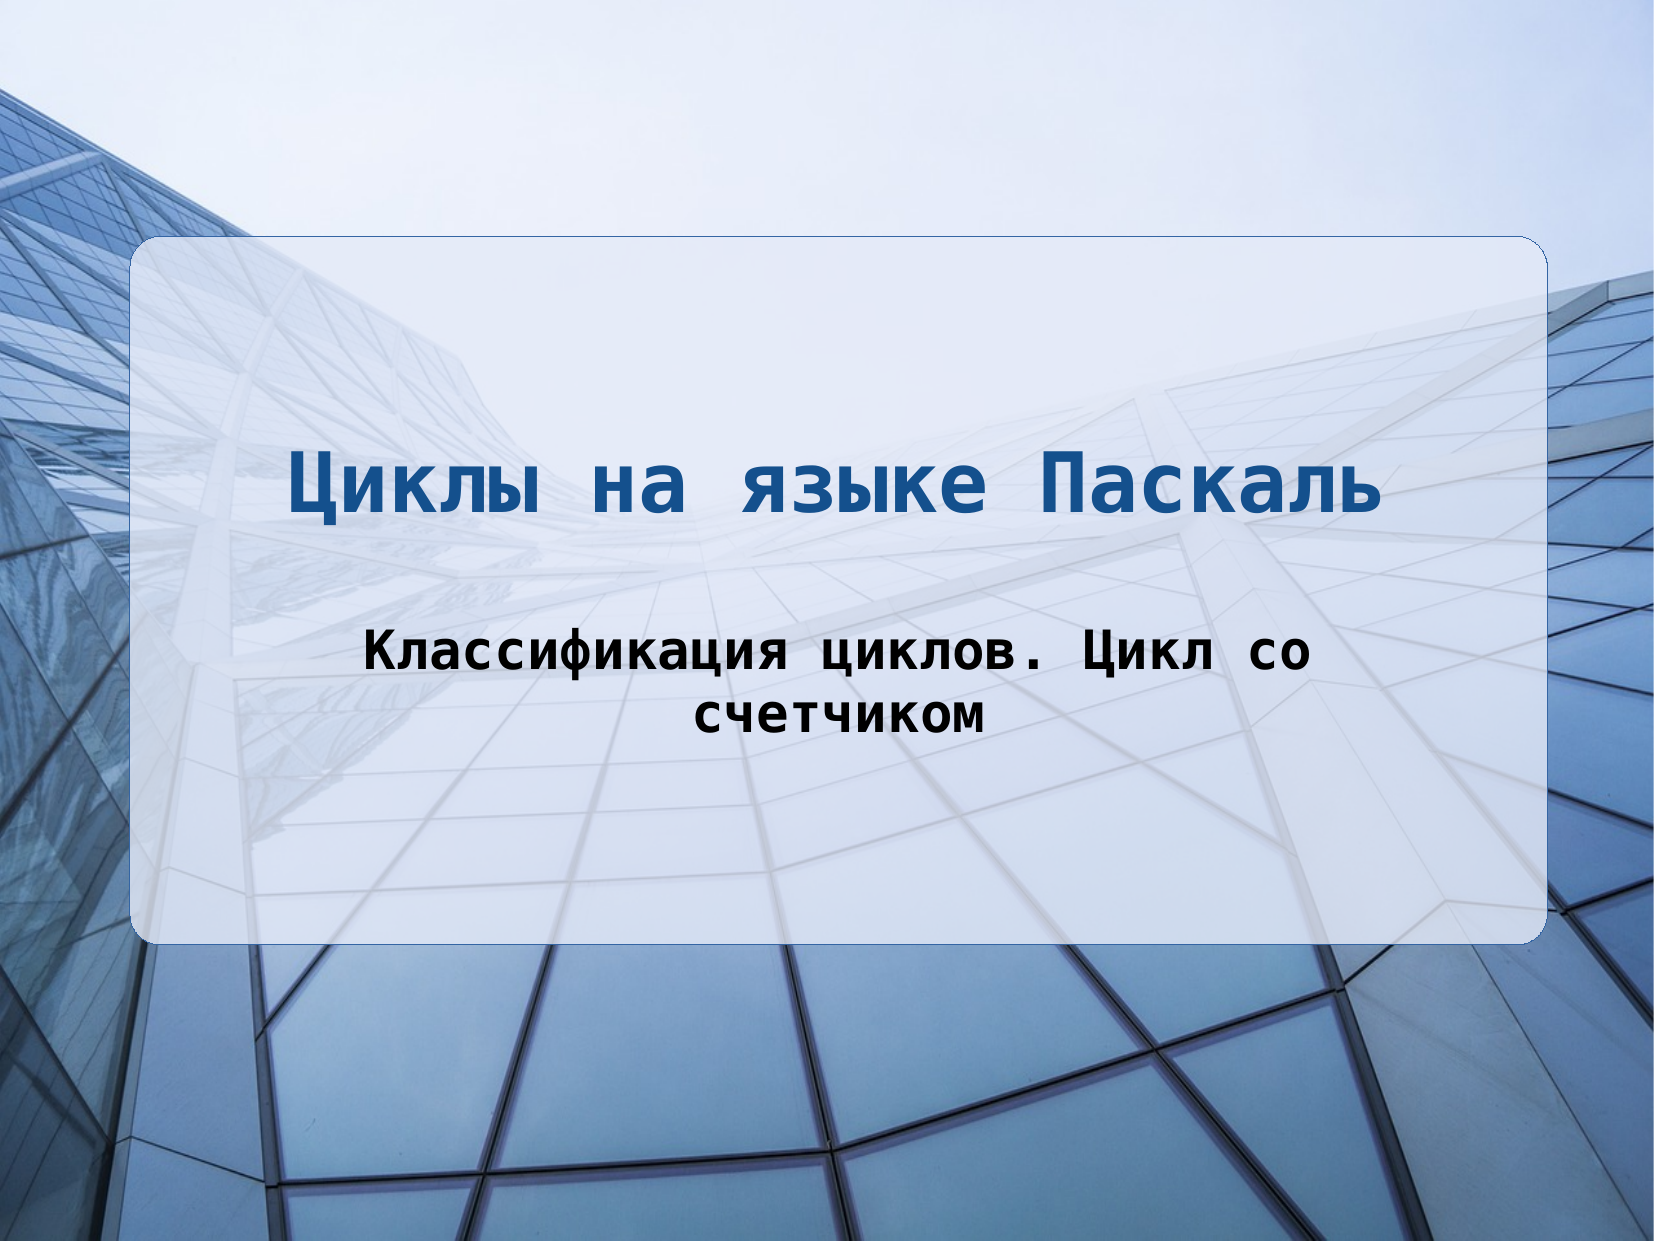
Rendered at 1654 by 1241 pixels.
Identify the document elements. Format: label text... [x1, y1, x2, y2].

text_box Циклы на языке Паскаль Классификация циклов. Цикл со счетчиком [129, 236, 1548, 945]
picture [0, 0, 1654, 1241]
